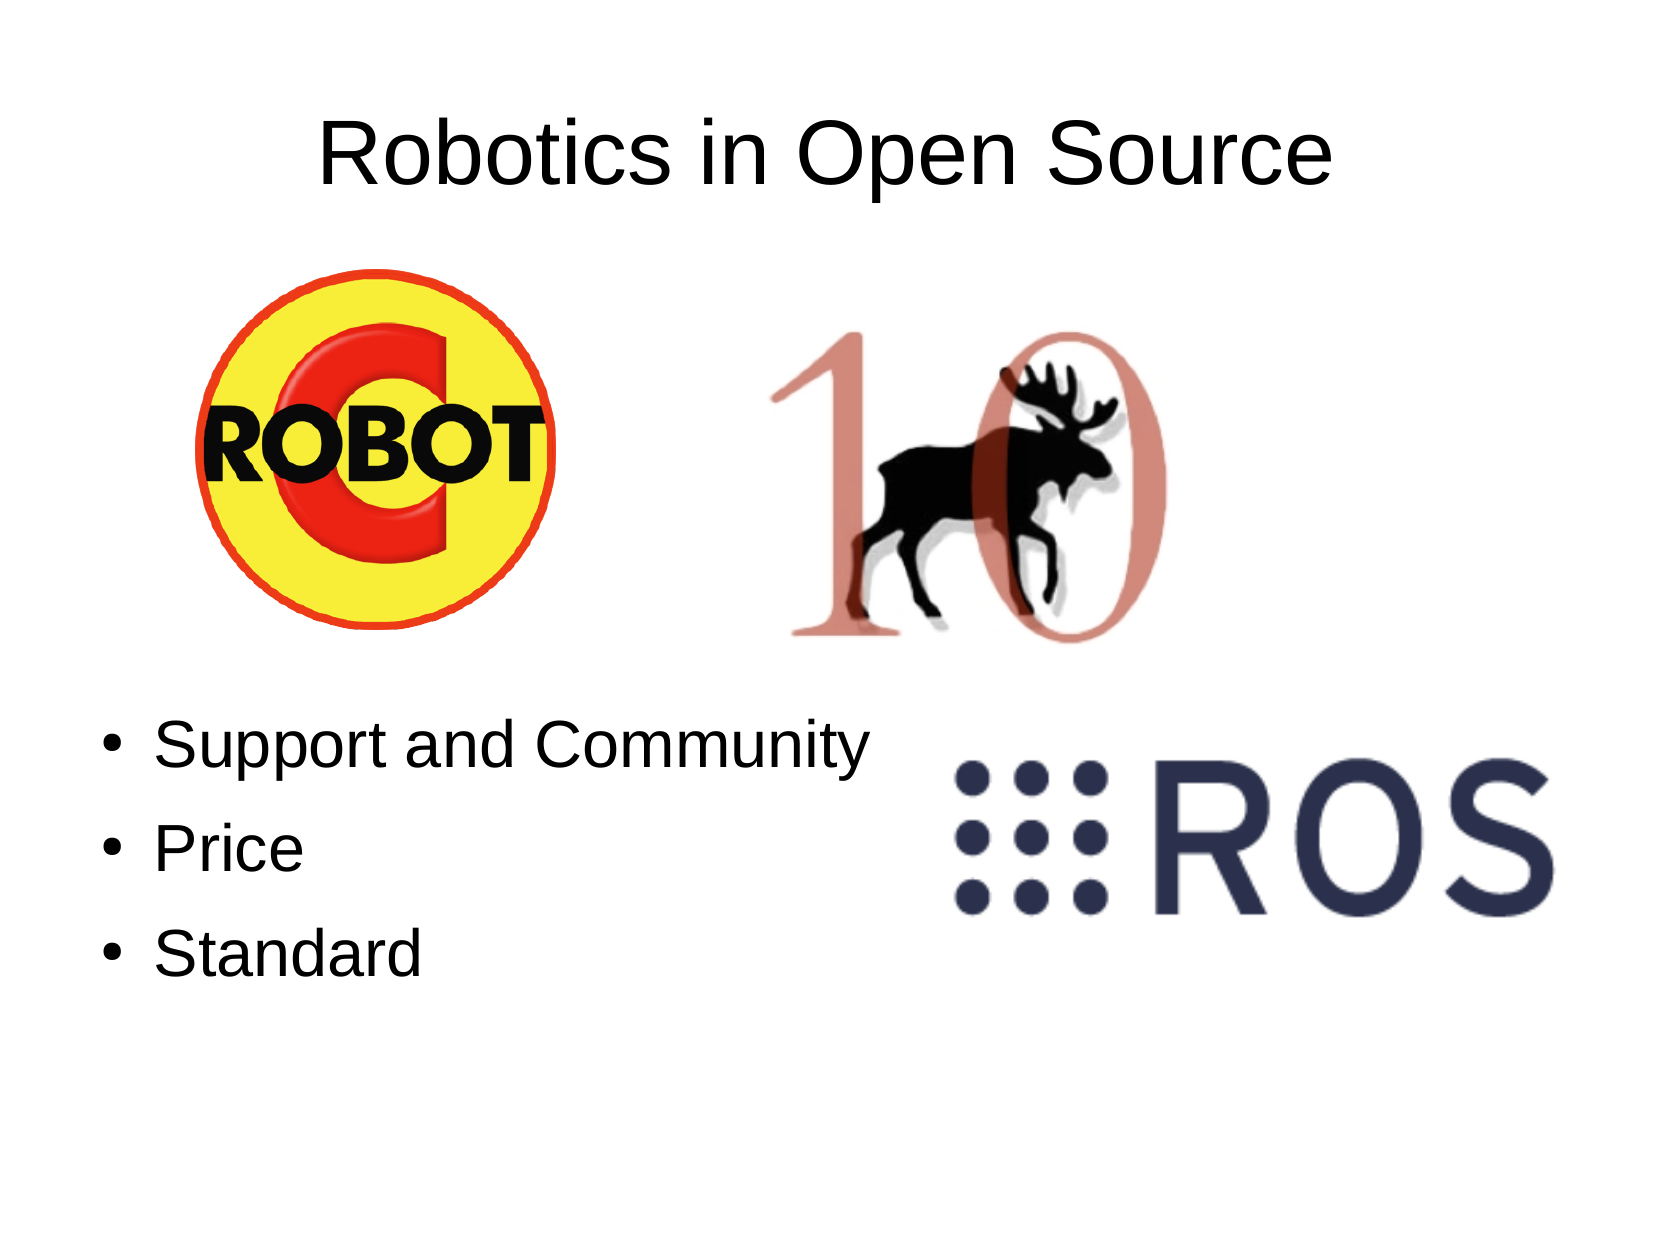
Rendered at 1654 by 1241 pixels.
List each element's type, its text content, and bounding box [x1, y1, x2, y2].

list Support and Community Price Standard [82, 290, 1571, 1010]
picture [195, 269, 556, 631]
title Robotics in Open Source [82, 49, 1571, 257]
picture [765, 275, 1174, 684]
picture [945, 749, 1576, 931]
